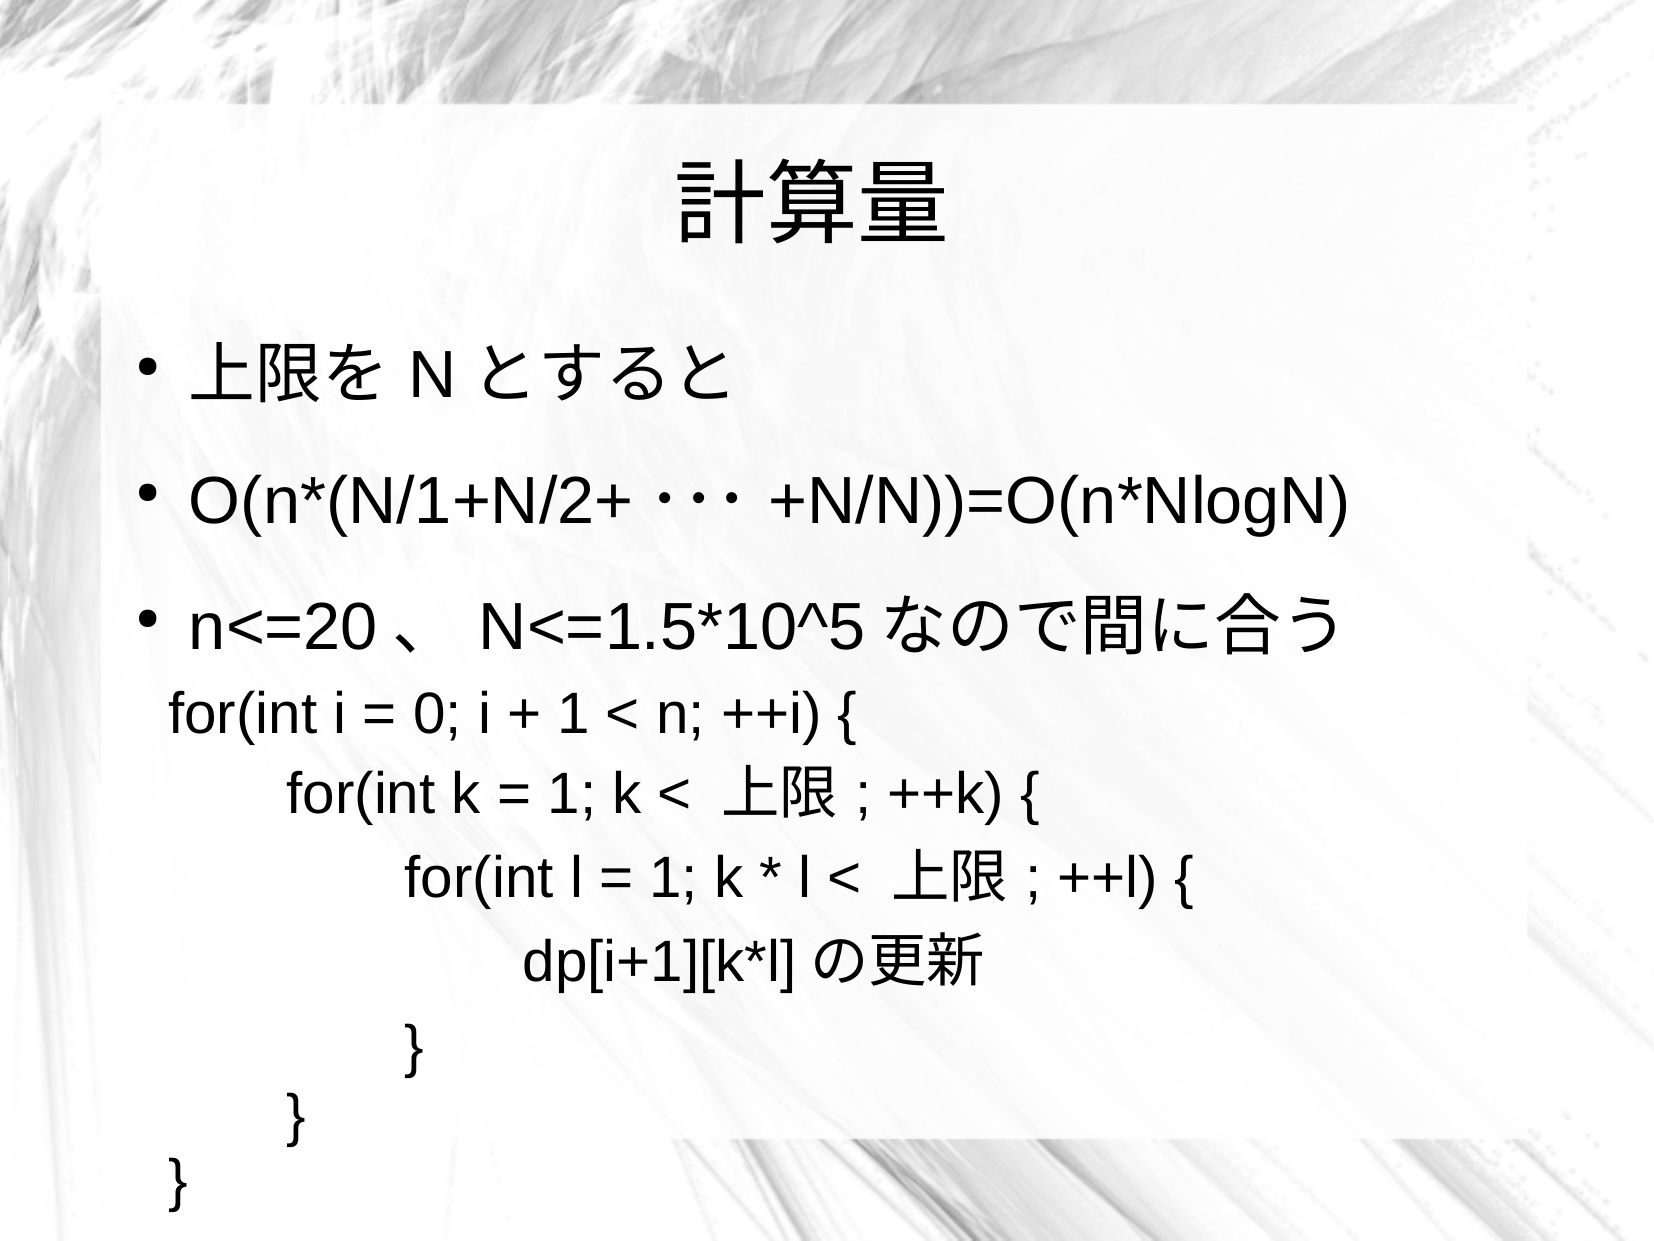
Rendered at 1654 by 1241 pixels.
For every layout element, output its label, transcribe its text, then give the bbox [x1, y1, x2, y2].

picture [0, 0, 1654, 1241]
text_box for(int i = 0; i + 1 < n; ++i) { for(int k = 1; k < 上限; ++k) { for(int l = 1; k * l < 上限; ++l) { dp[i+1][k*l]の更新 } } } [153, 673, 1548, 1142]
title 計算量 [118, 112, 1506, 281]
list 上限をNとすると O(n*(N/1+N/2+･･･+N/N))=O(n*NlogN) n<=20、N<=1.5*10^5なので間に合う [118, 319, 1571, 1139]
